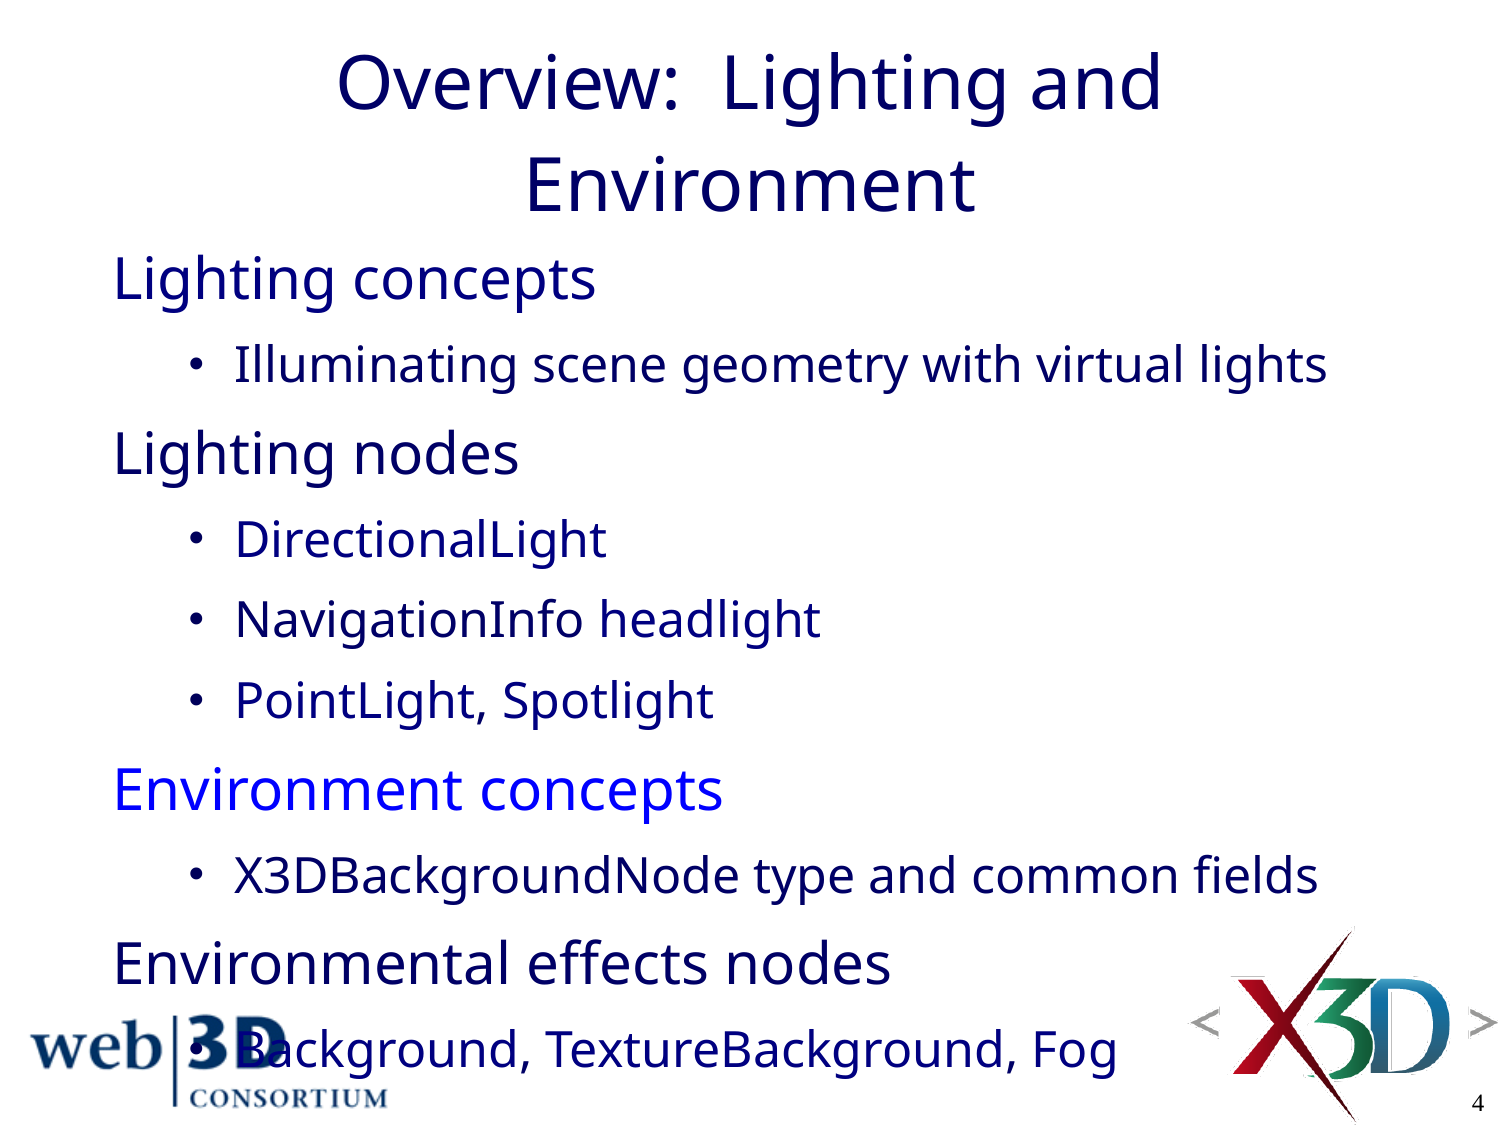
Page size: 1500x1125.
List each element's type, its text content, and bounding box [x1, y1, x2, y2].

picture [403, 1043, 413, 1064]
picture [12, 998, 413, 1118]
title Overview: Lighting and Environment [112, 37, 1388, 226]
list Lighting concepts Illuminating scene geometry with virtual lights Lighting nodes DirectionalLight NavigationInfo headlight PointLight, Spotlight Environment concepts X3DBackgroundNode type and common fields Environmental effects nodes Background, TextureBackground, Fog [112, 237, 1388, 999]
picture [1187, 926, 1500, 1125]
